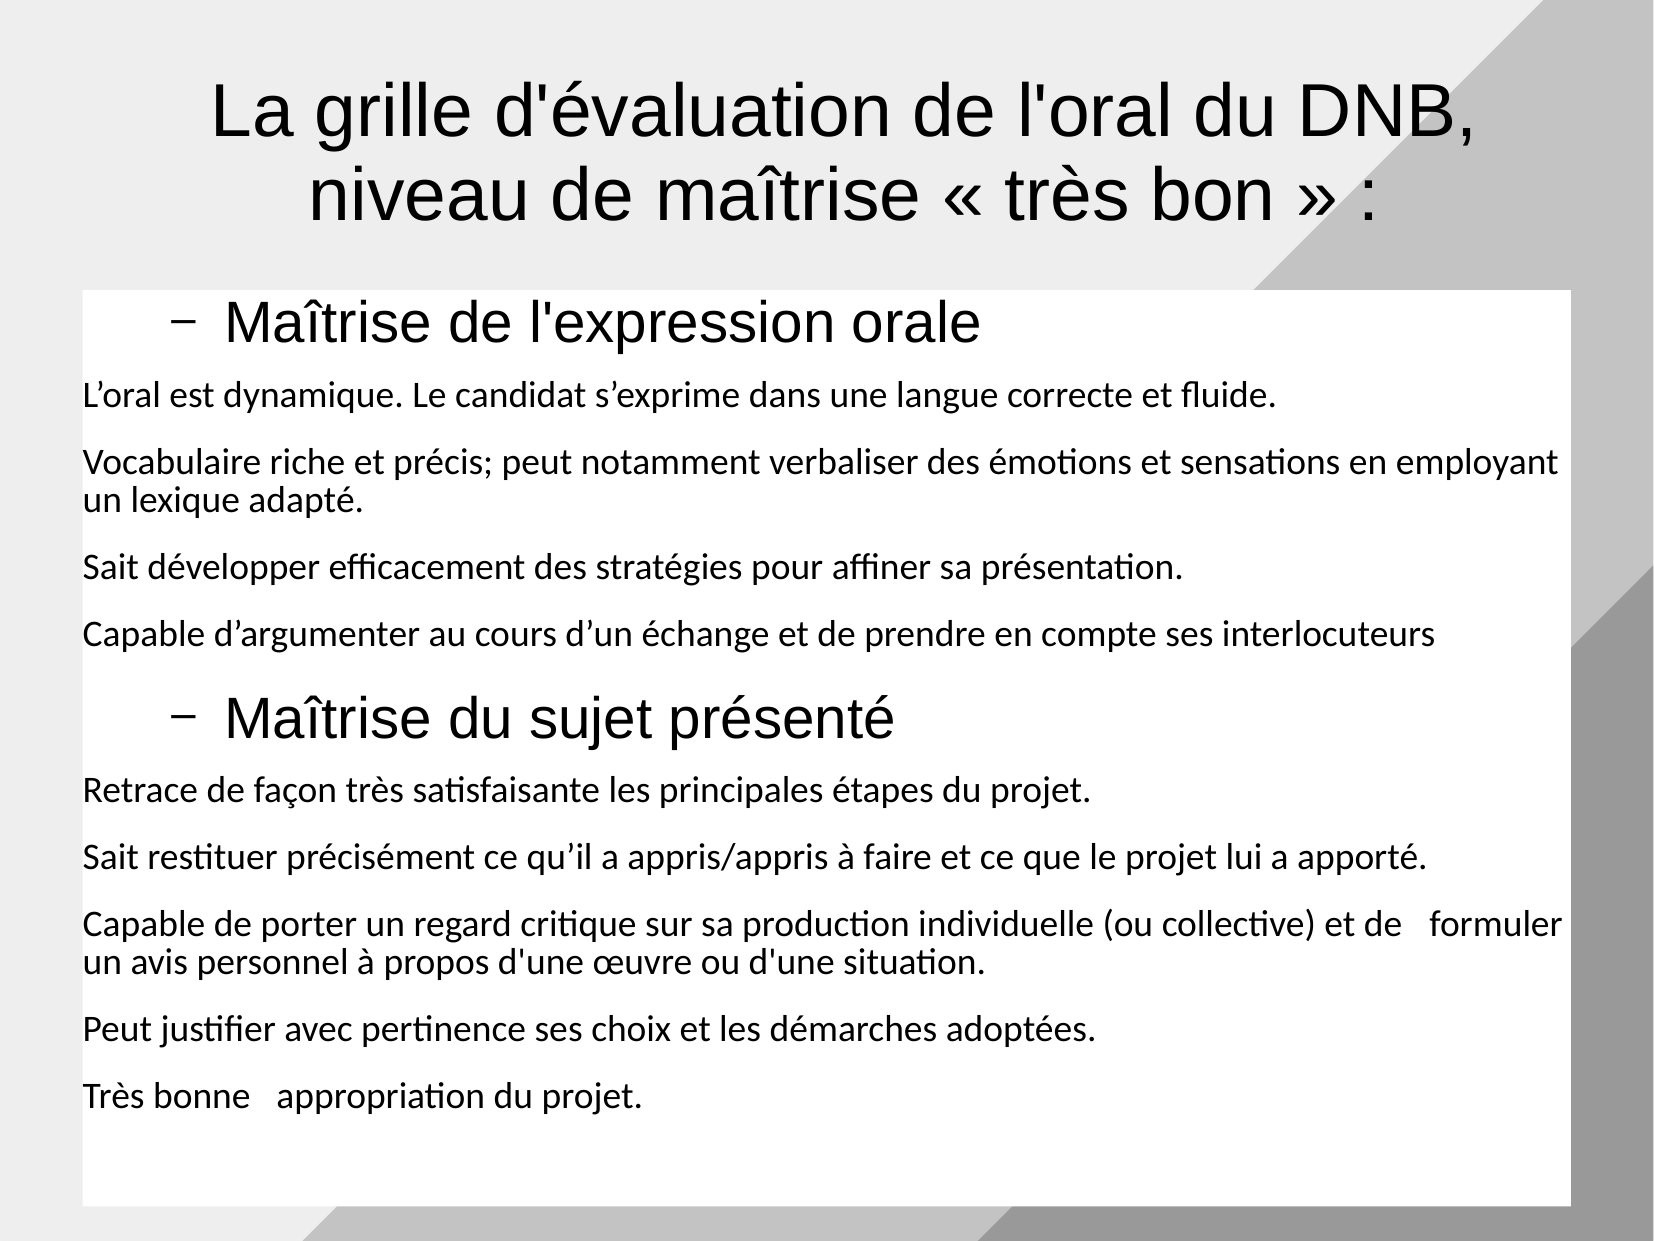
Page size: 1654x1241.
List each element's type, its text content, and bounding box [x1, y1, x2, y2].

title La grille d'évaluation de l'oral du DNB, niveau de maîtrise « très bon » : [82, 49, 1571, 257]
list Maîtrise de l'expression orale L’oral est dynamique. Le candidat s’exprime dans une langue correcte et fluide. Vocabulaire riche et précis; peut notamment verbaliser des émotions et sensations en employant un lexique adapté. Sait développer efficacement des stratégies pour affiner sa présentation. Capable d’argumenter au cours d’un échange et de prendre en compte ses interlocuteurs Maîtrise du sujet présenté Retrace de façon très satisfaisante les principales étapes du projet. Sait restituer précisément ce qu’il a appris/appris à faire et ce que le projet lui a apporté. Capable de porter un regard critique sur sa production individuelle (ou collective) et de formuler un avis personnel à propos d'une œuvre ou d'une situation. Peut justifier avec pertinence ses choix et les démarches adoptées. Très bonne appropriation du projet. [82, 290, 1571, 1207]
